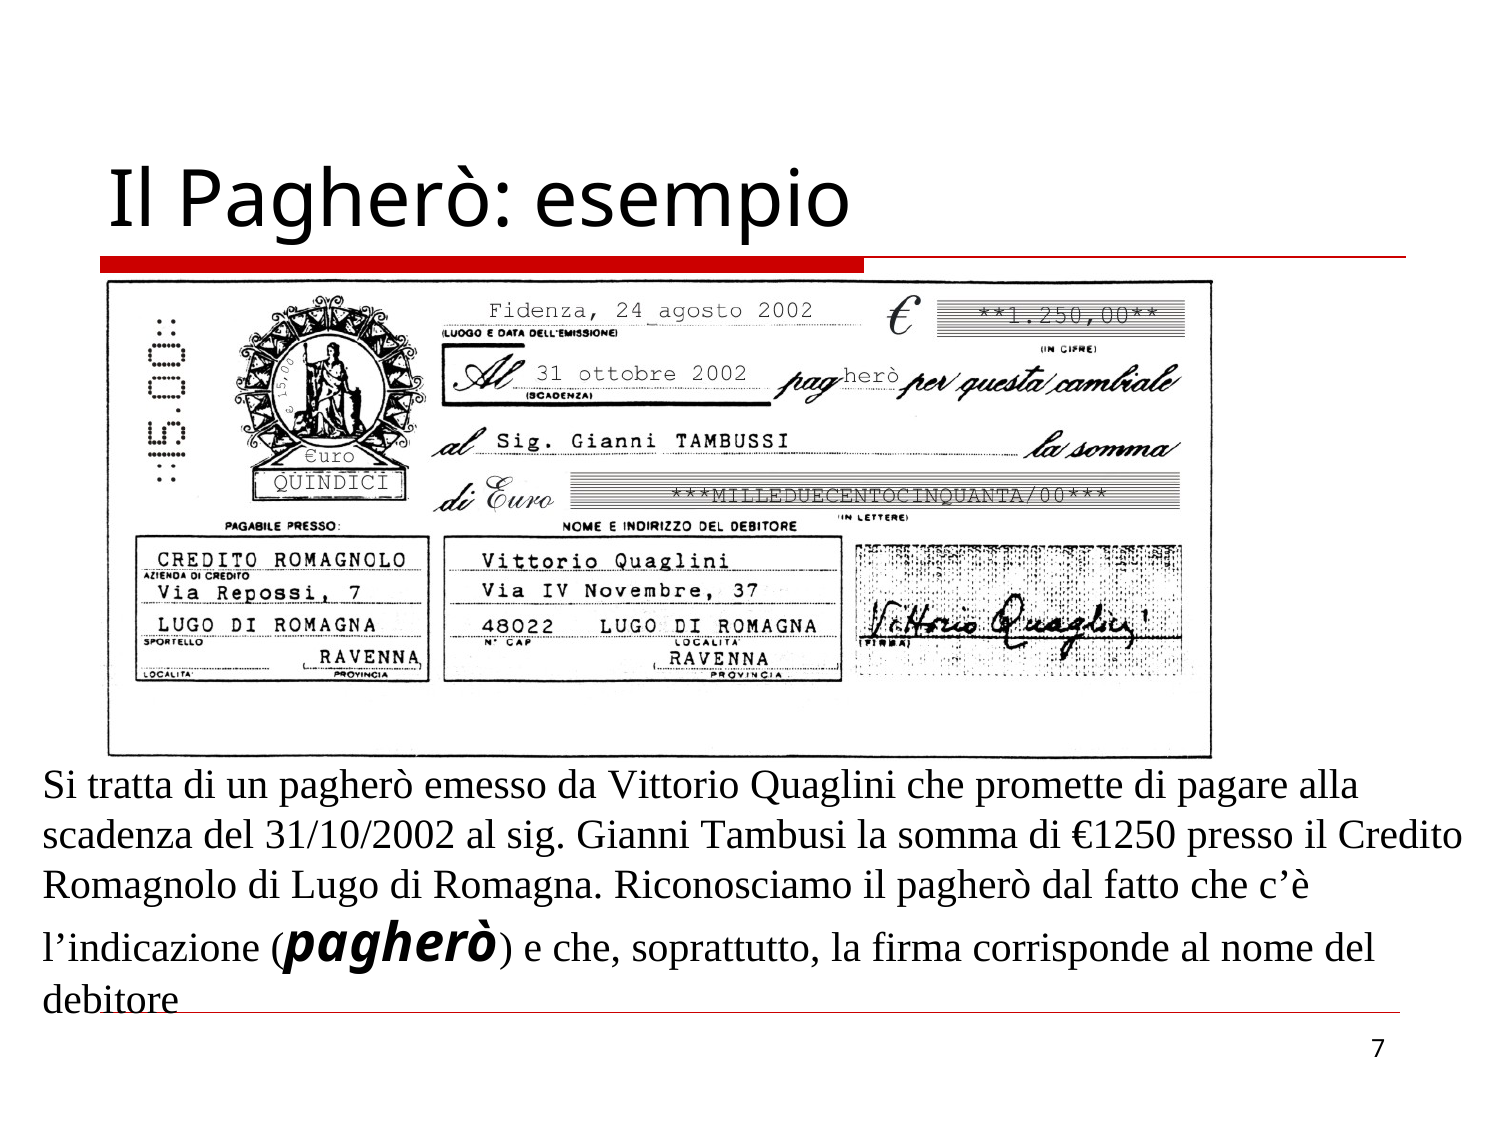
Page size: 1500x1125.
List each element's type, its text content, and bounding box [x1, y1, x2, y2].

text_box Si tratta di un pagherò emesso da Vittorio Quaglini che promette di pagare alla scadenza del 31/10/2002 al sig. Gianni Tambusi la somma di €1250 presso il Credito Romagnolo di Lugo di Romagna. Riconosciamo il pagherò dal fatto che c’è l’indicazione (pagherò) e che, soprattutto, la firma corrisponde al nome del debitore [27, 749, 1487, 1015]
title Il Pagherò: esempio [94, 50, 1407, 250]
picture [100, 273, 1216, 749]
